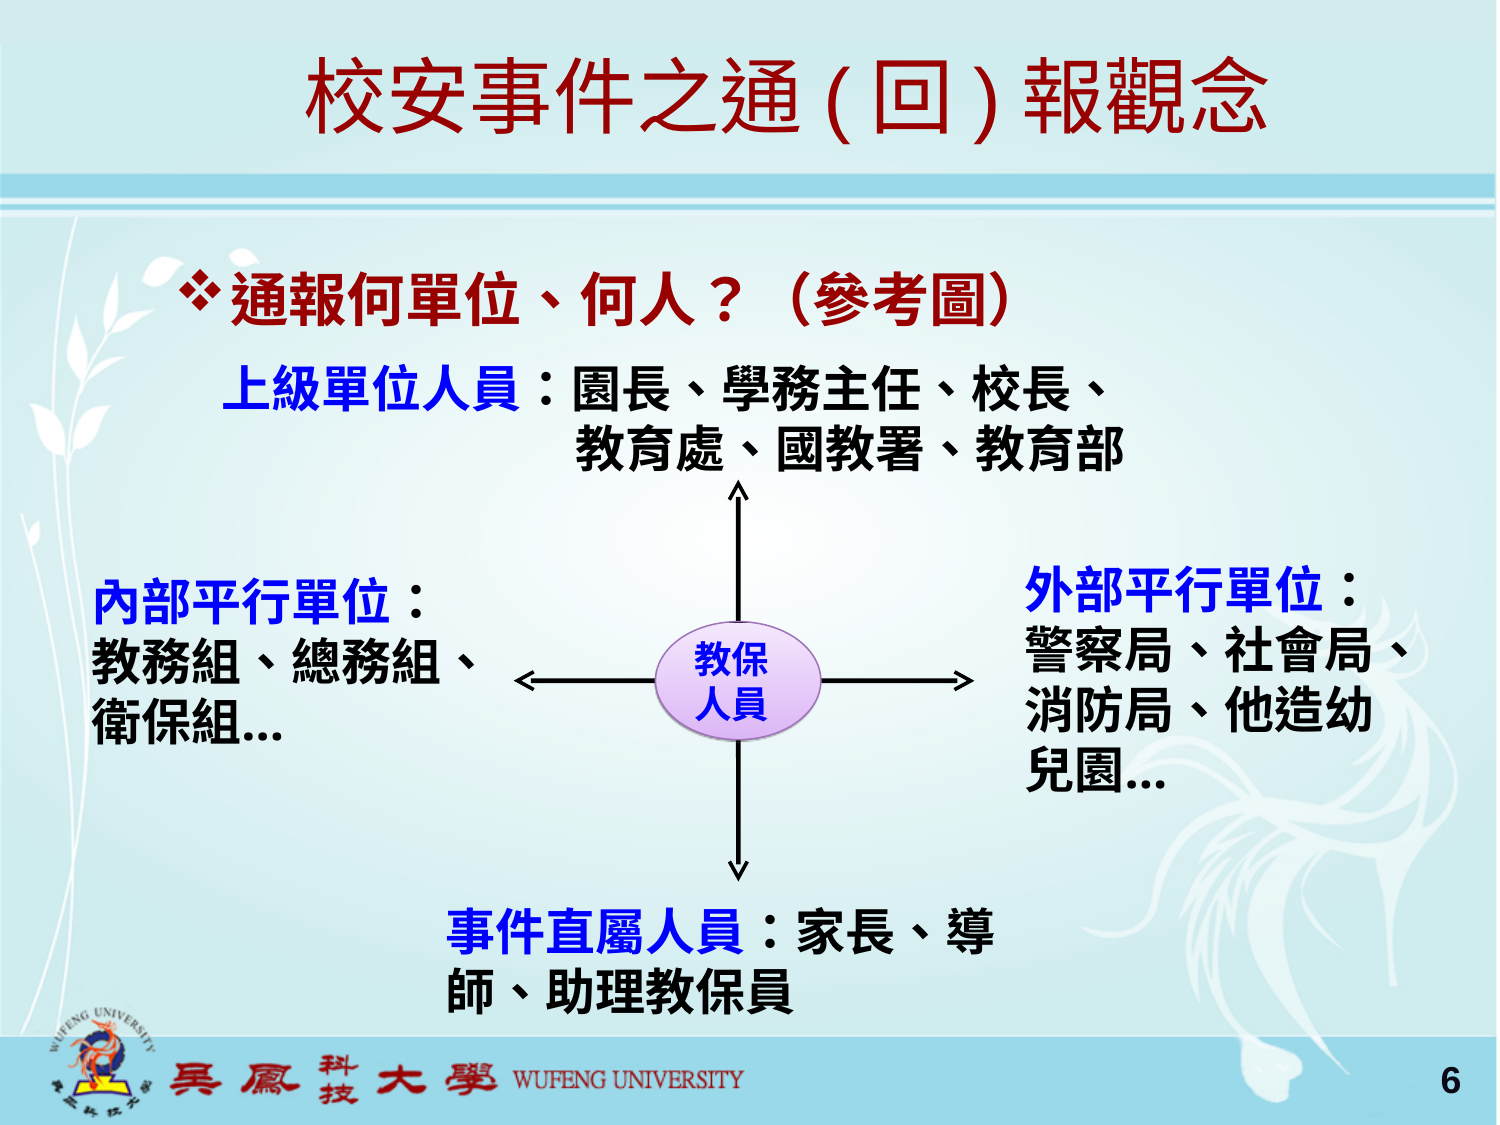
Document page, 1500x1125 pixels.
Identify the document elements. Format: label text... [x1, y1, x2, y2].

text_box 事件直屬人員：家長、導師、助理教保員 [430, 893, 1046, 1029]
text_box 上級單位人員：園長、學務主任、校長、教育處、國教署、教育部 [206, 349, 1176, 486]
picture [0, 188, 1500, 1125]
text_box 通報何單位、何人？（參考圖） [159, 255, 1424, 1012]
text_box 校安事件之通(回)報觀念 [0, 0, 1500, 188]
text_box 教保人員 [655, 621, 821, 740]
text_box 內部平行單位： 教務組、總務組、衛保組… [76, 562, 467, 758]
text_box 外部平行單位： 警察局、社會局、消防局、他造幼兒園… [1009, 550, 1424, 807]
text_box <number> [1126, 1048, 1477, 1125]
